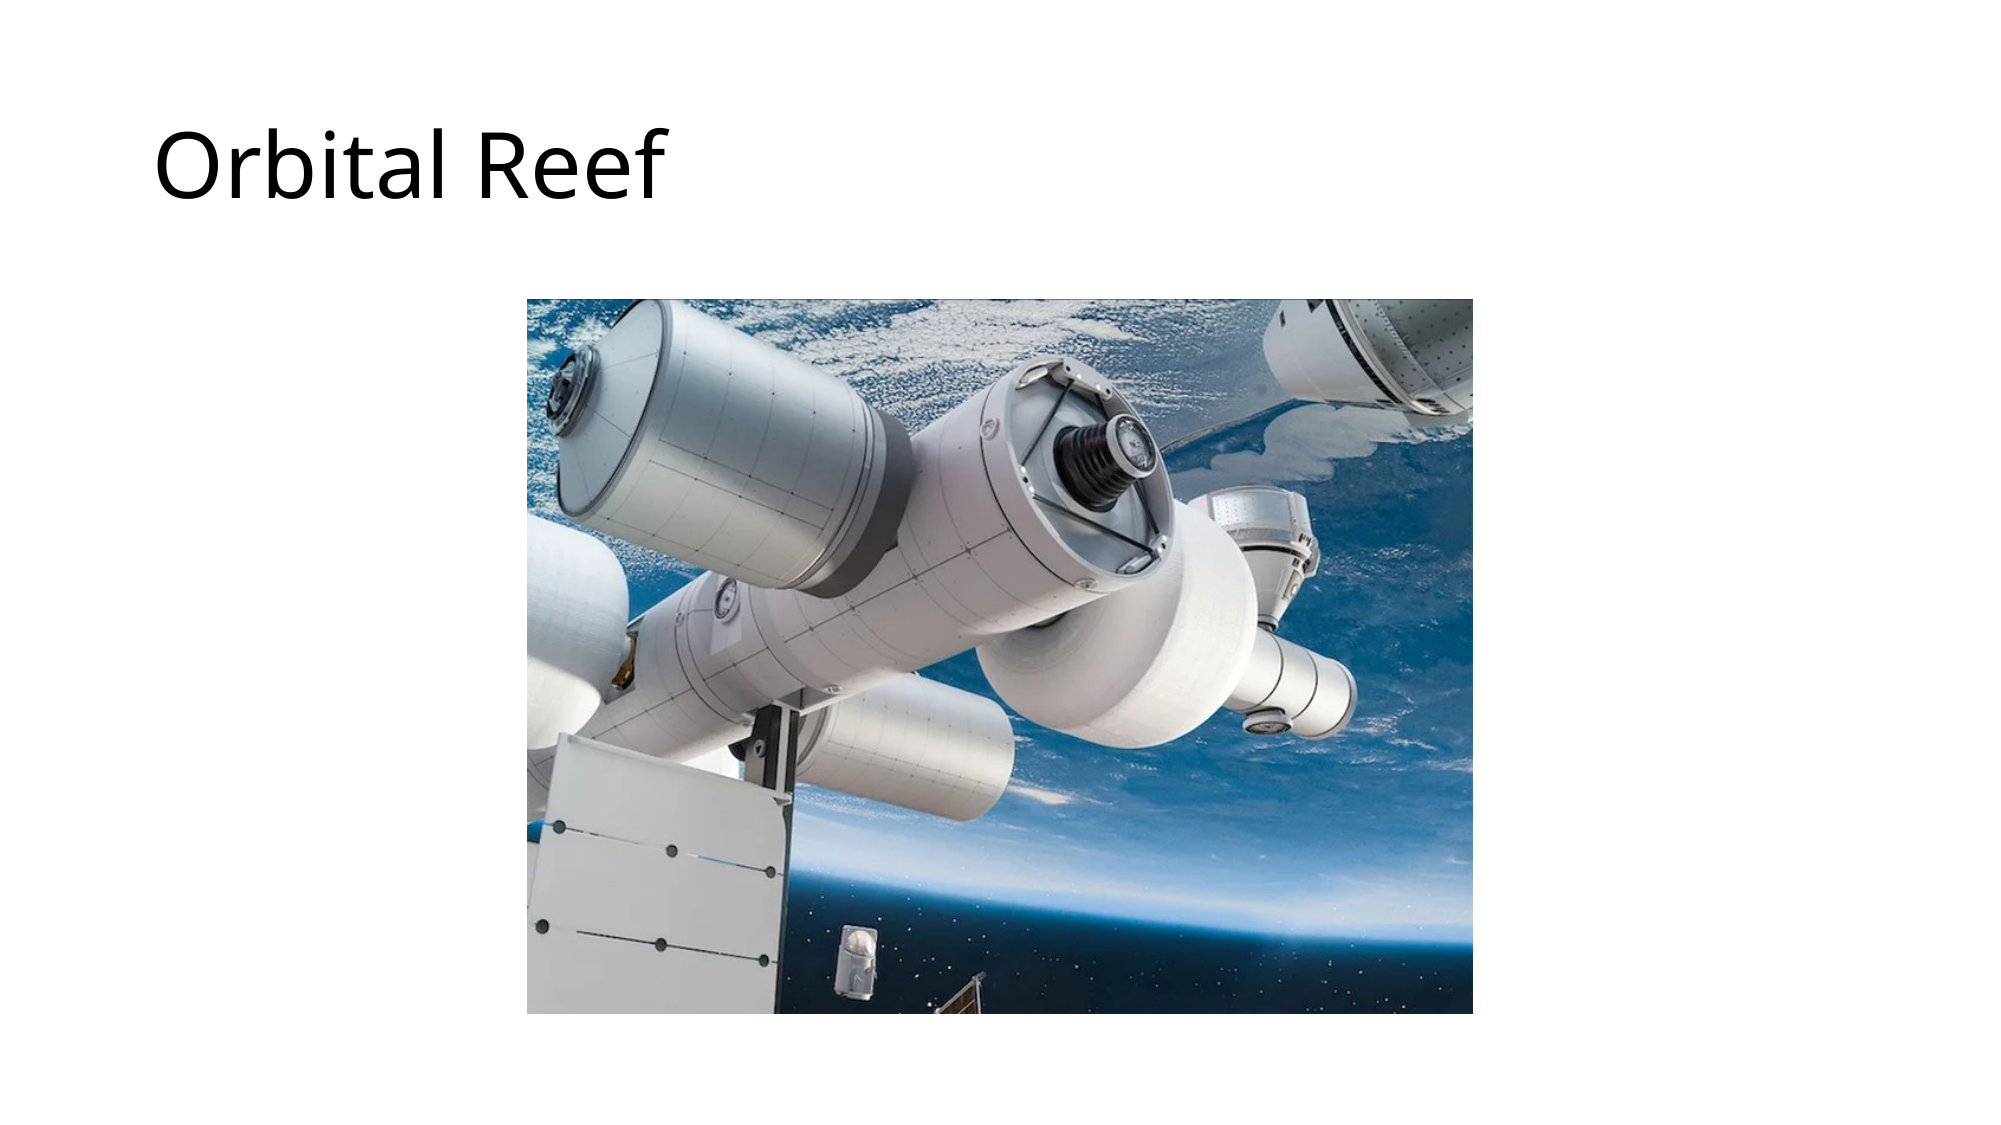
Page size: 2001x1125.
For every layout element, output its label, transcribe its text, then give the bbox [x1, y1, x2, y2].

picture [527, 299, 1473, 1014]
title Orbital Reef [137, 59, 1863, 278]
